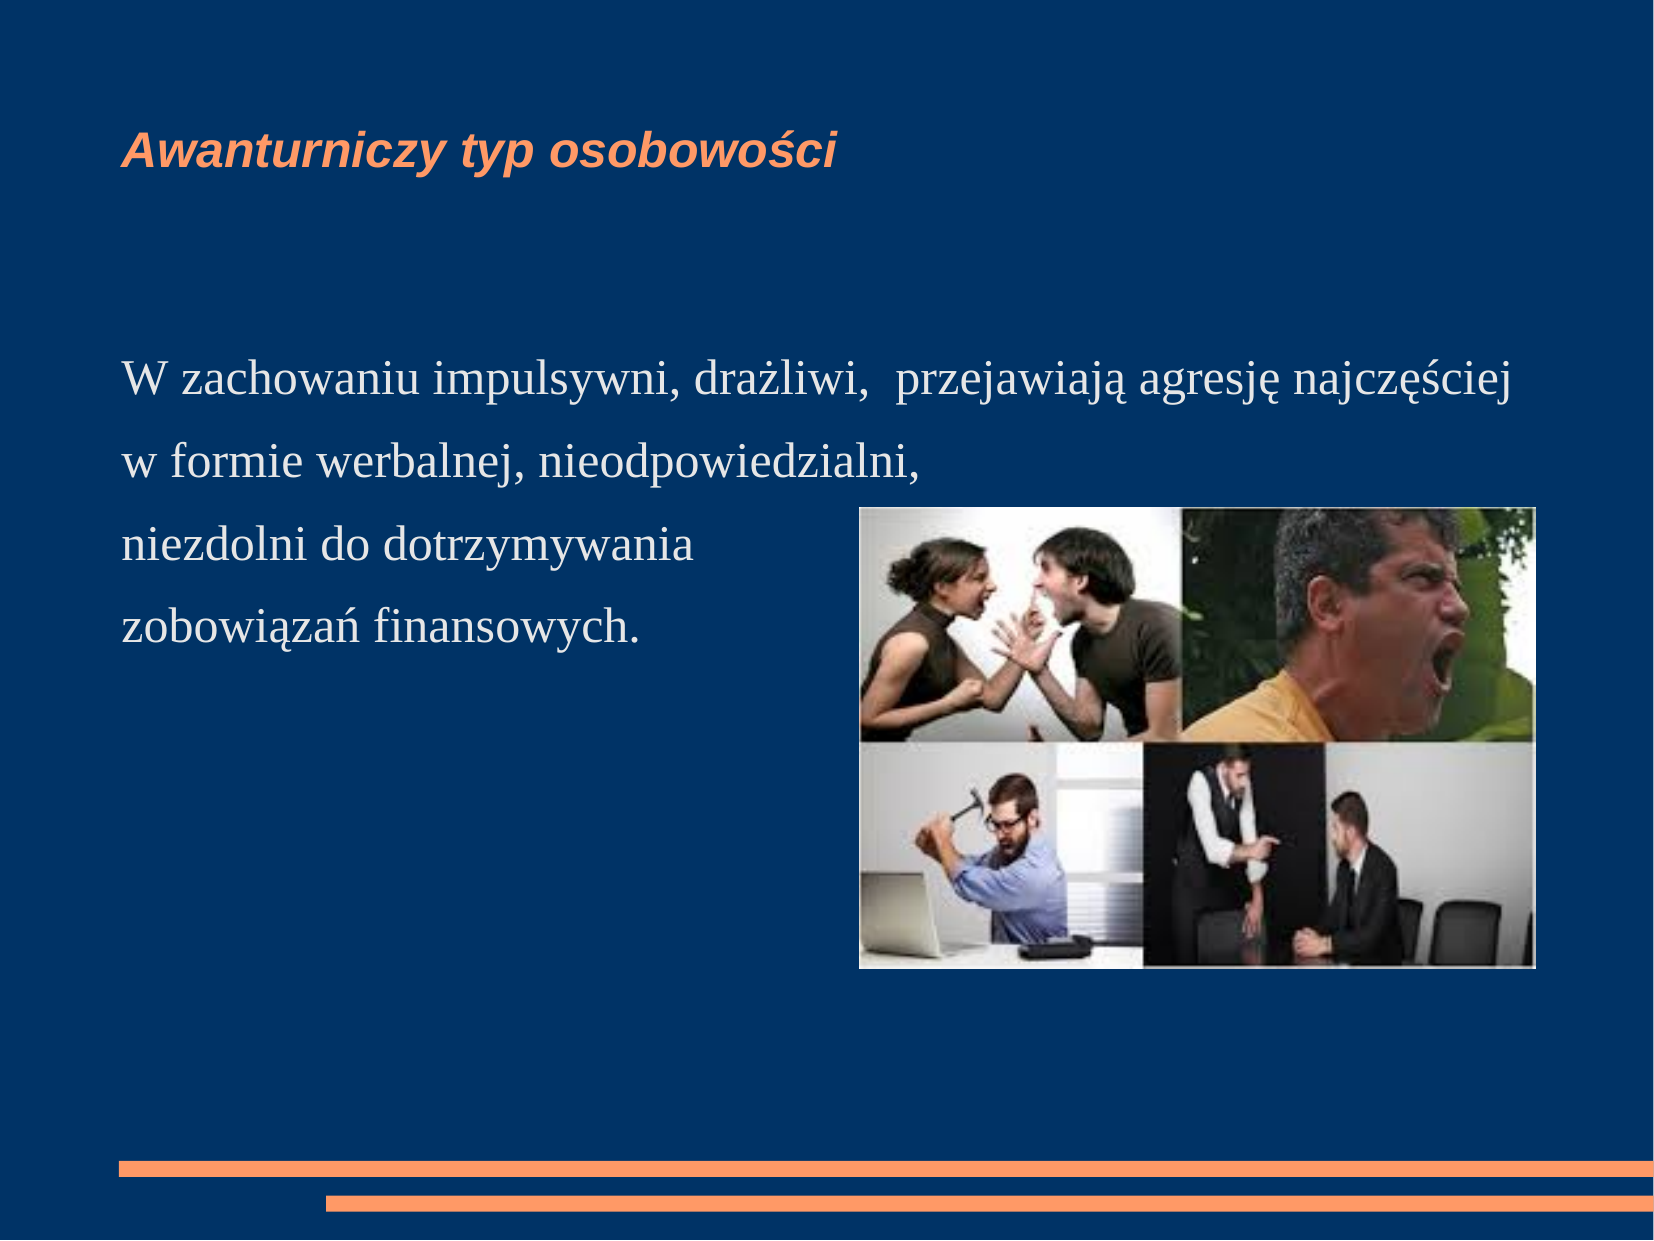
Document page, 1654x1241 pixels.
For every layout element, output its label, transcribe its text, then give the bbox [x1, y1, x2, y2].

title Awanturniczy typ osobowości [121, 46, 1534, 254]
picture [859, 507, 1536, 969]
list W zachowaniu impulsywni, drażliwi, przejawiają agresję najczęściej w formie werbalnej, nieodpowiedzialni, niezdolni do dotrzymywania zobowiązań finansowych. [121, 322, 1561, 1132]
